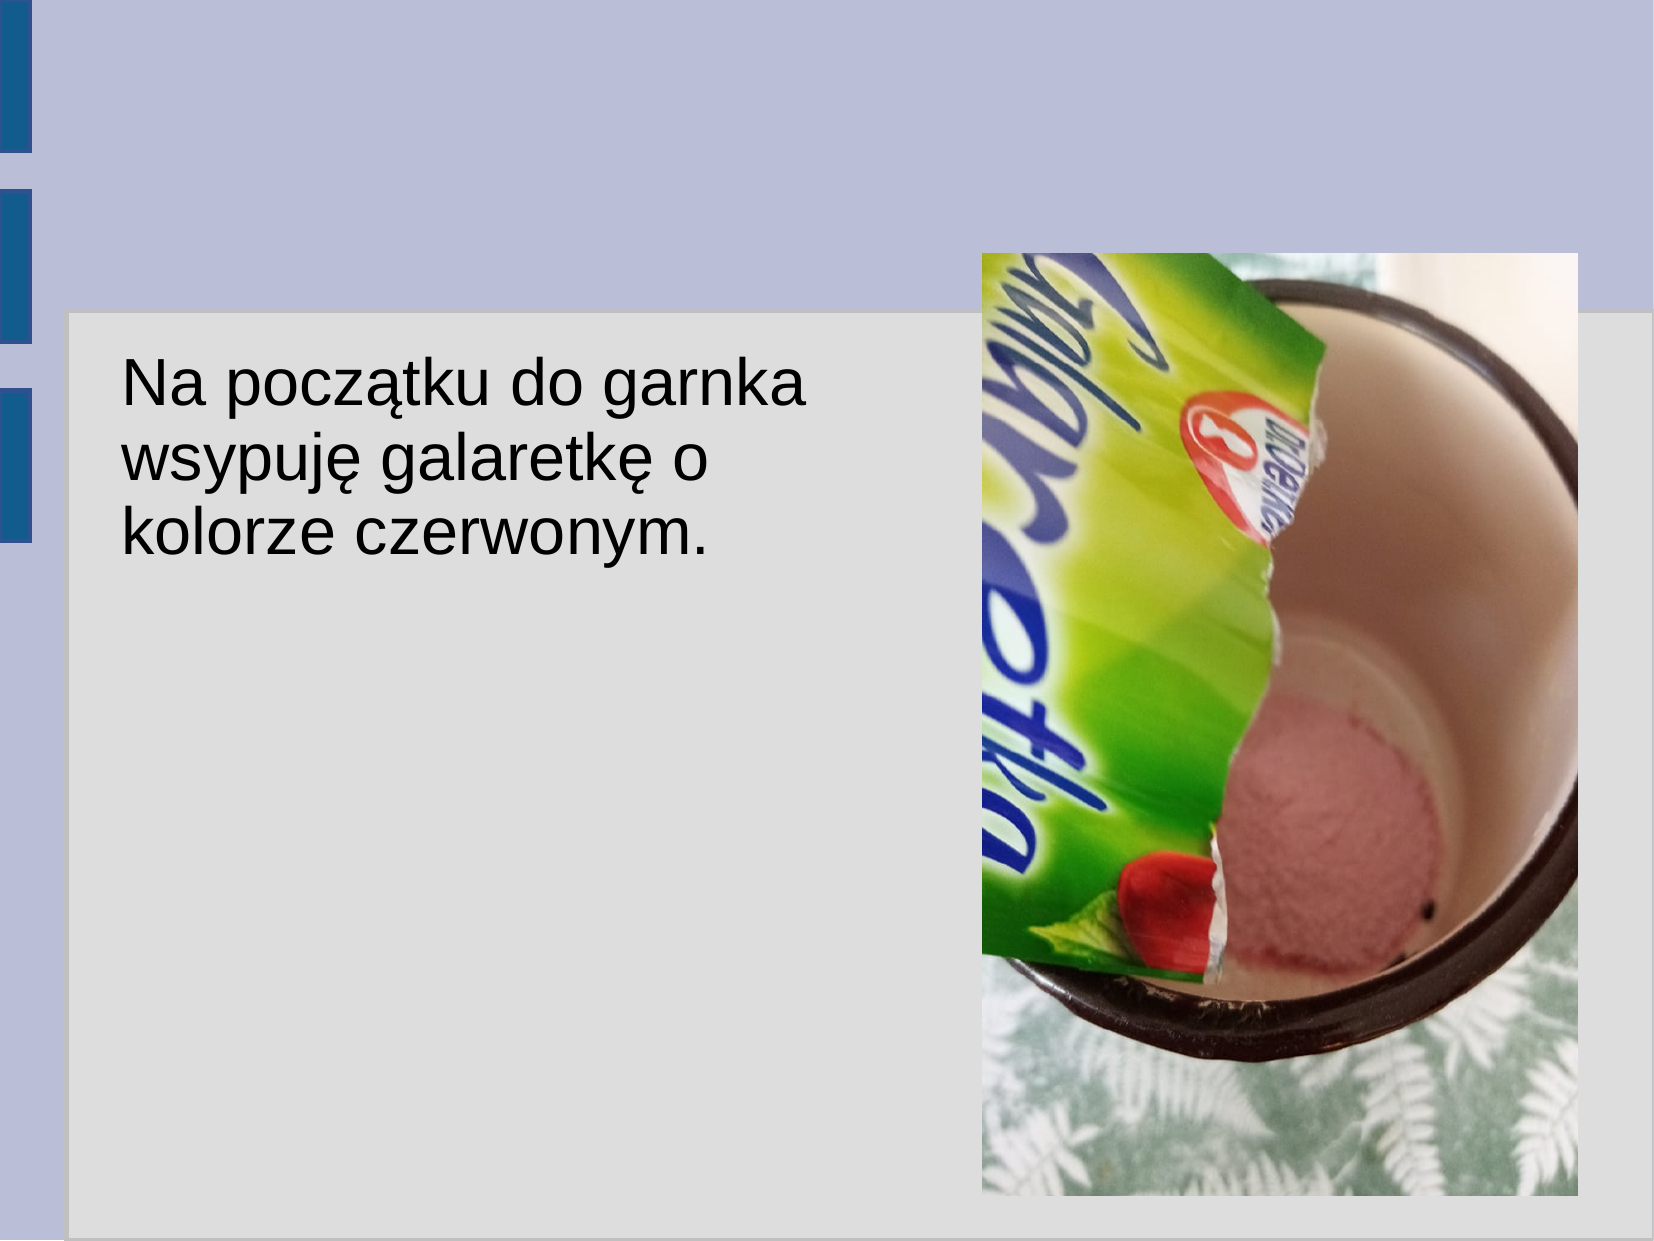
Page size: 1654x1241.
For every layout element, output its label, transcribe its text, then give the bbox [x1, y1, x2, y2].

list Na początku do garnka wsypuję galaretkę o kolorze czerwonym. [121, 344, 982, 588]
picture [982, 253, 1578, 1197]
